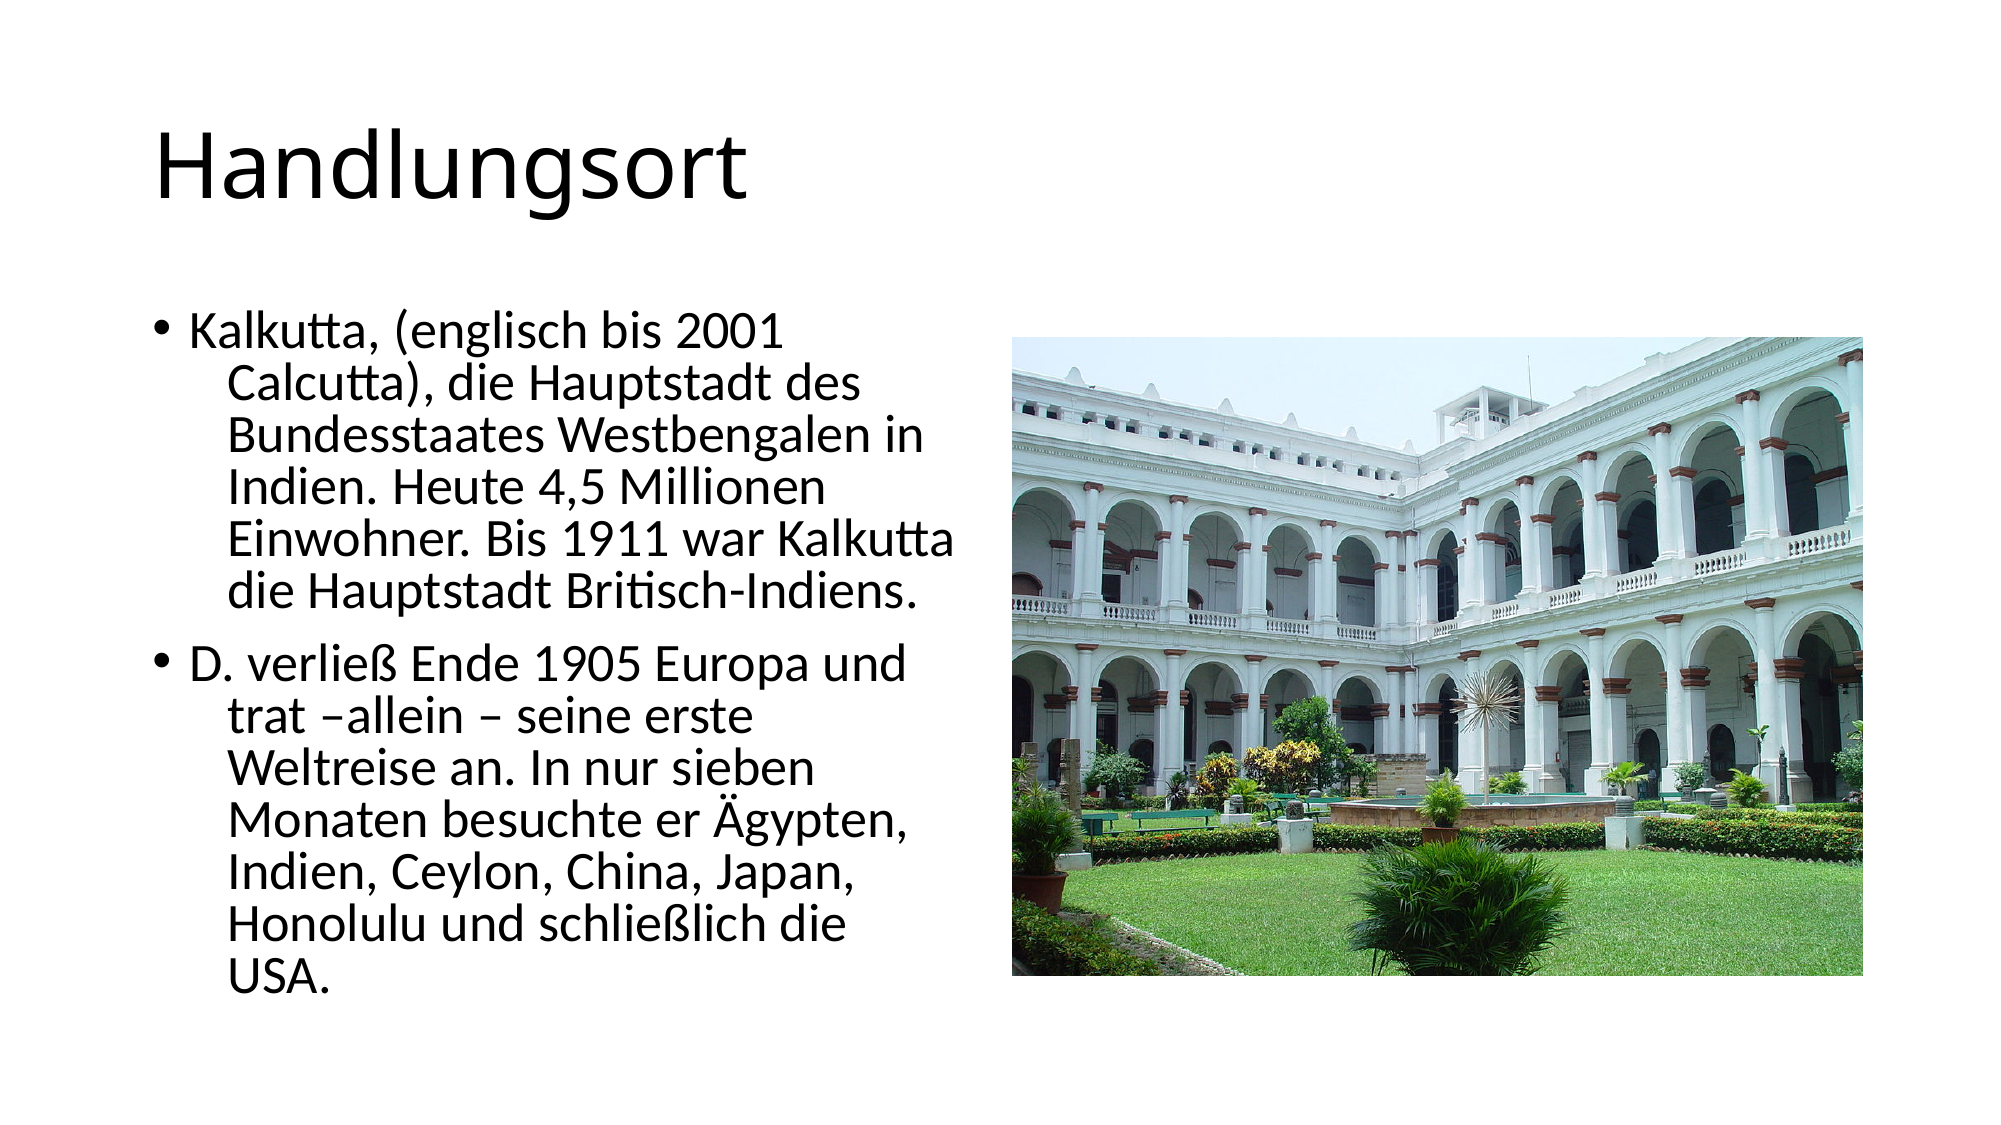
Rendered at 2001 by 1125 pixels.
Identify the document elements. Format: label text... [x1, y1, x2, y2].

picture [1012, 337, 1863, 976]
title Handlungsort [137, 59, 1863, 278]
list Kalkutta, (englisch bis 2001 Calcutta), die Hauptstadt des Bundesstaates Westbengalen in Indien. Heute 4,5 Millionen Einwohner. Bis 1911 war Kalkutta die Hauptstadt Britisch-Indiens. D. verließ Ende 1905 Europa und trat –allein – seine erste Weltreise an. In nur sieben Monaten besuchte er Ägypten, Indien, Ceylon, China, Japan, Honolulu und schließlich die USA. [137, 299, 988, 1014]
